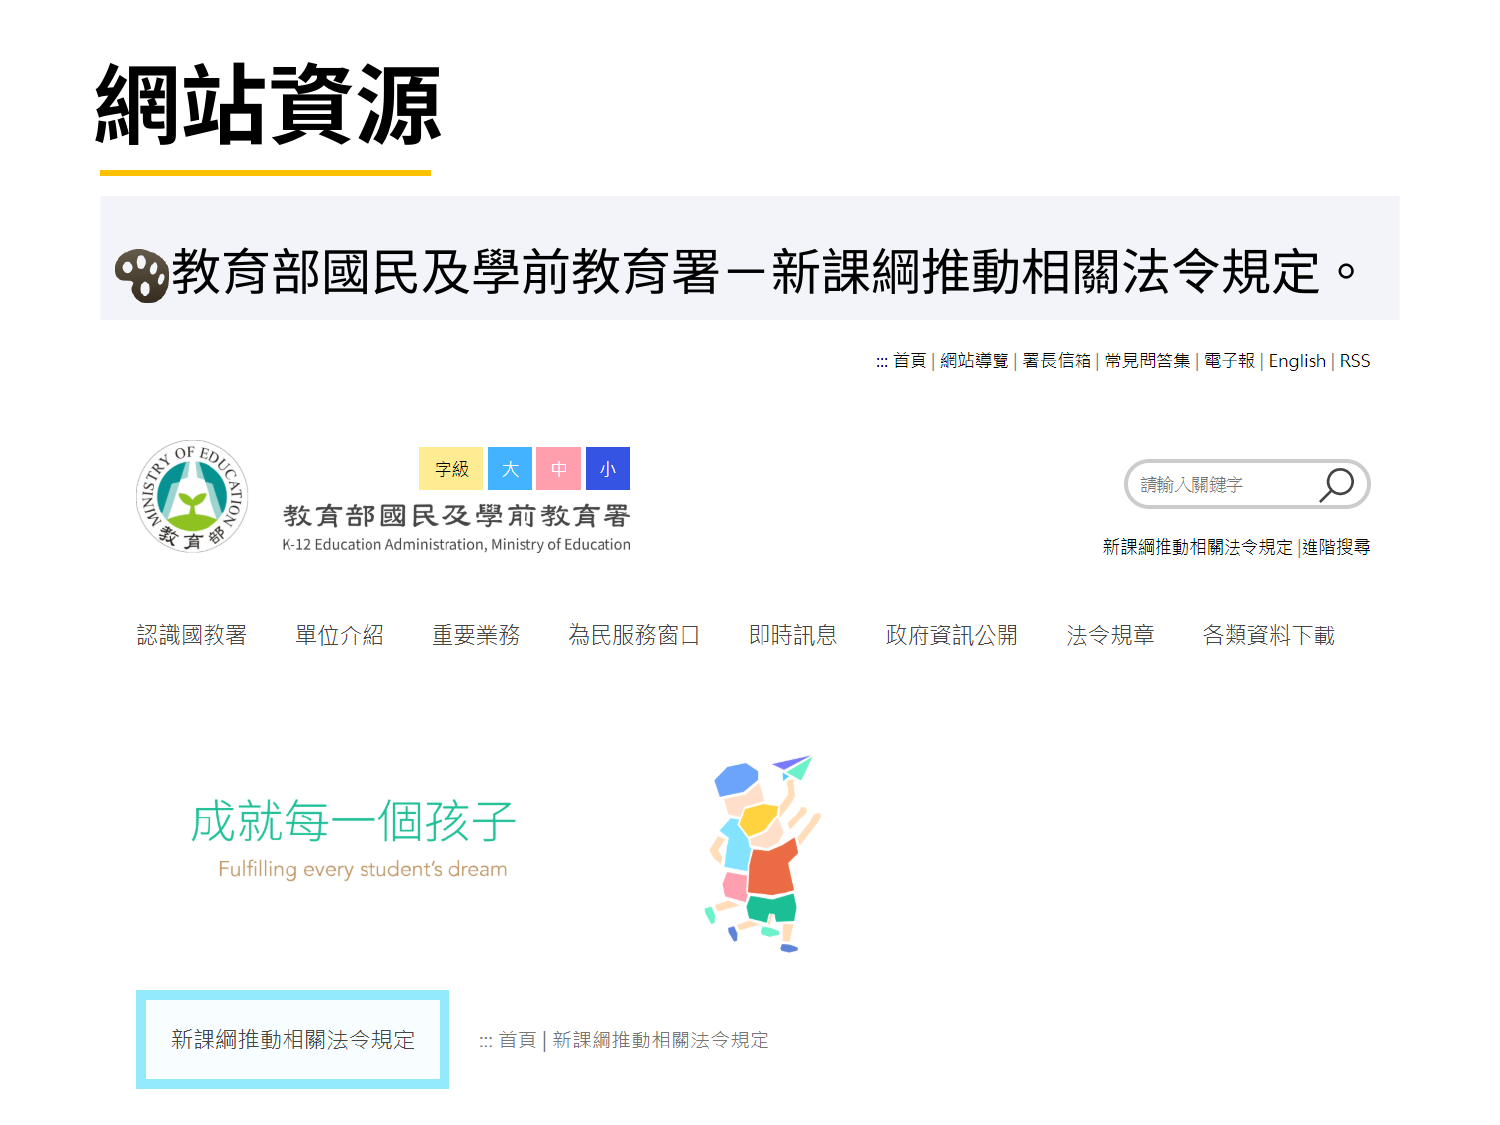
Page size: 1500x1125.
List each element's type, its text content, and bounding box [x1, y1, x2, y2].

picture [112, 338, 1388, 1100]
text_box 教育部國民及學前教育署－新課綱推動相關法令規定。 [100, 196, 1400, 320]
text_box 網站資源 [78, 42, 459, 163]
picture [115, 249, 169, 303]
